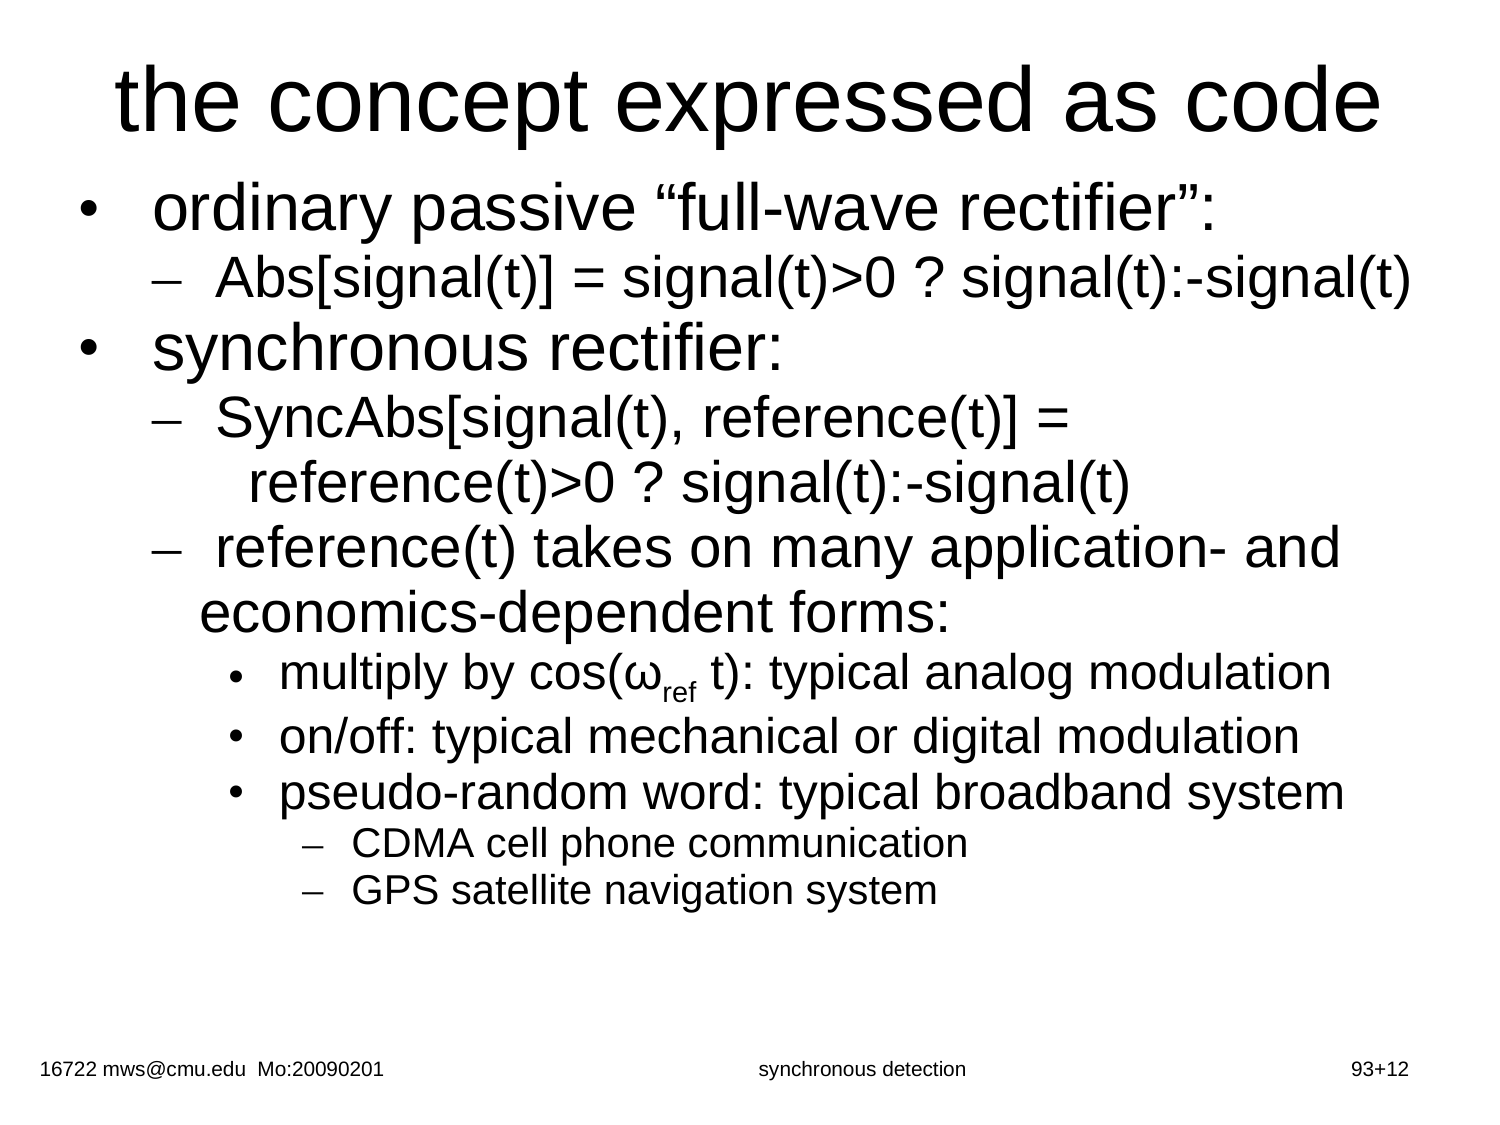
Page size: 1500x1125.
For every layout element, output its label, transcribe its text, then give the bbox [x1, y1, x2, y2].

title the concept expressed as code [24, 37, 1476, 163]
list ordinary passive “full-wave rectifier”: Abs[signal(t)] = signal(t)>0 ? signal(t):-signal(t) synchronous rectifier: SyncAbs[signal(t), reference(t)] = reference(t)>0 ? signal(t):-signal(t) reference(t) takes on many application- and economics-dependent forms: multiply by cos(ωref t): typical analog modulation on/off: typical mechanical or digital modulation pseudo-random word: typical broadband system CDMA cell phone communication GPS satellite navigation system [62, 162, 1438, 1000]
